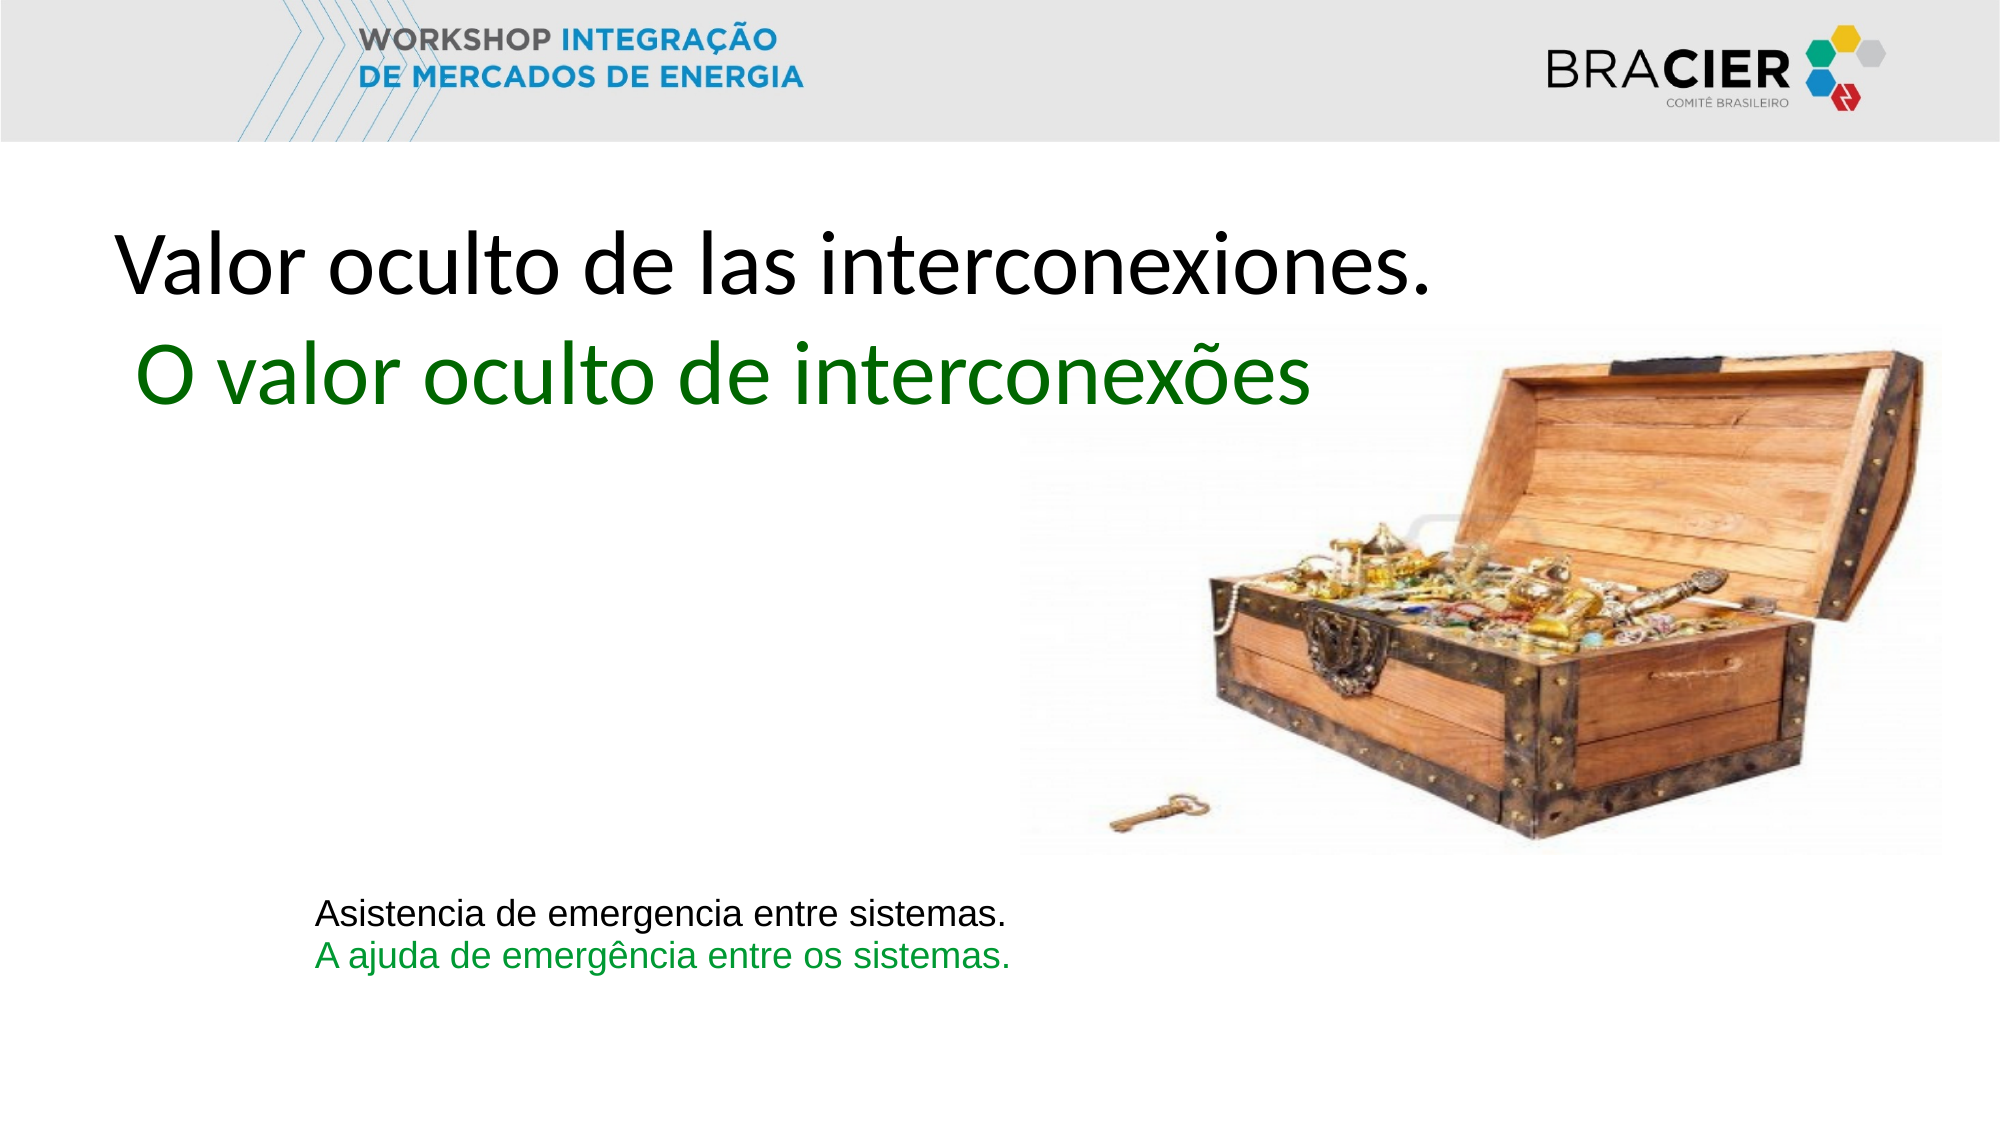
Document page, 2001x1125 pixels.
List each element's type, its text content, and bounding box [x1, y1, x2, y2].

text_box Asistencia de emergencia entre sistemas. A ajuda de emergência entre os sistemas. [300, 885, 1471, 984]
picture [1020, 324, 1942, 856]
title Valor oculto de las interconexiones. O valor oculto de interconexões [99, 195, 1636, 431]
picture [0, 0, 2000, 142]
